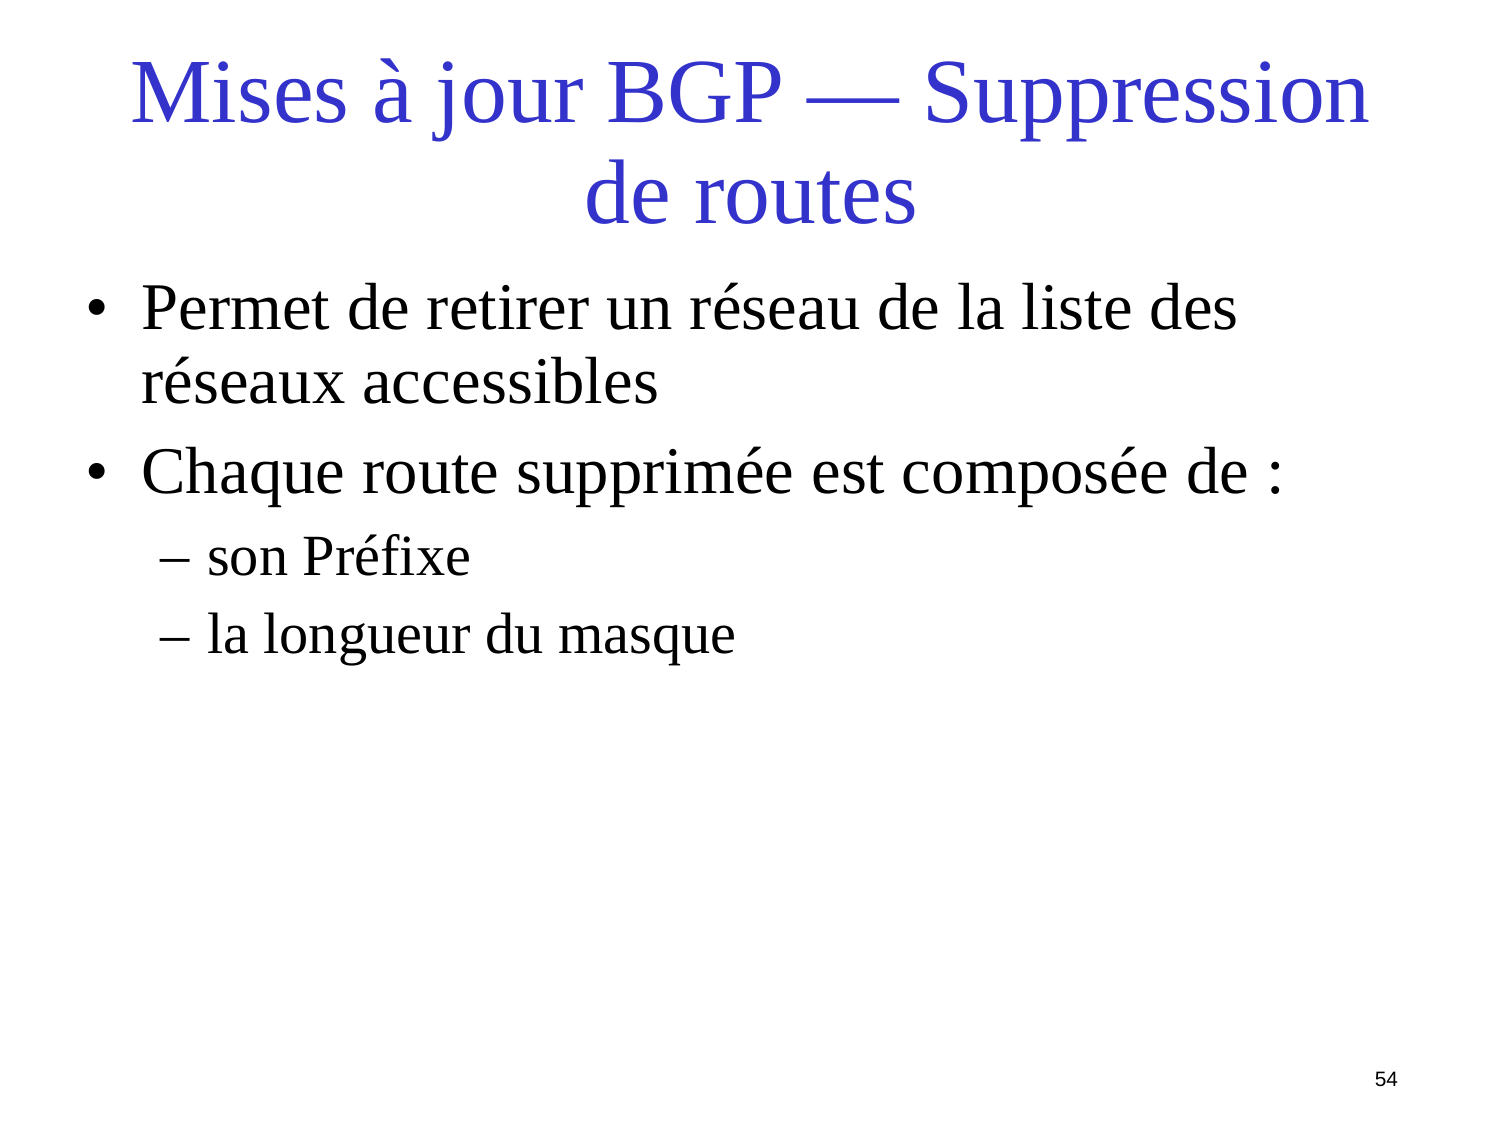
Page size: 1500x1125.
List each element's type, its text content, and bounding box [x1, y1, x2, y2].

title Mises à jour BGP — Suppression de routes [70, 24, 1433, 260]
list Permet de retirer un réseau de la liste des réseaux accessibles Chaque route supprimée est composée de : son Préfixe la longueur du masque [70, 261, 1473, 1039]
